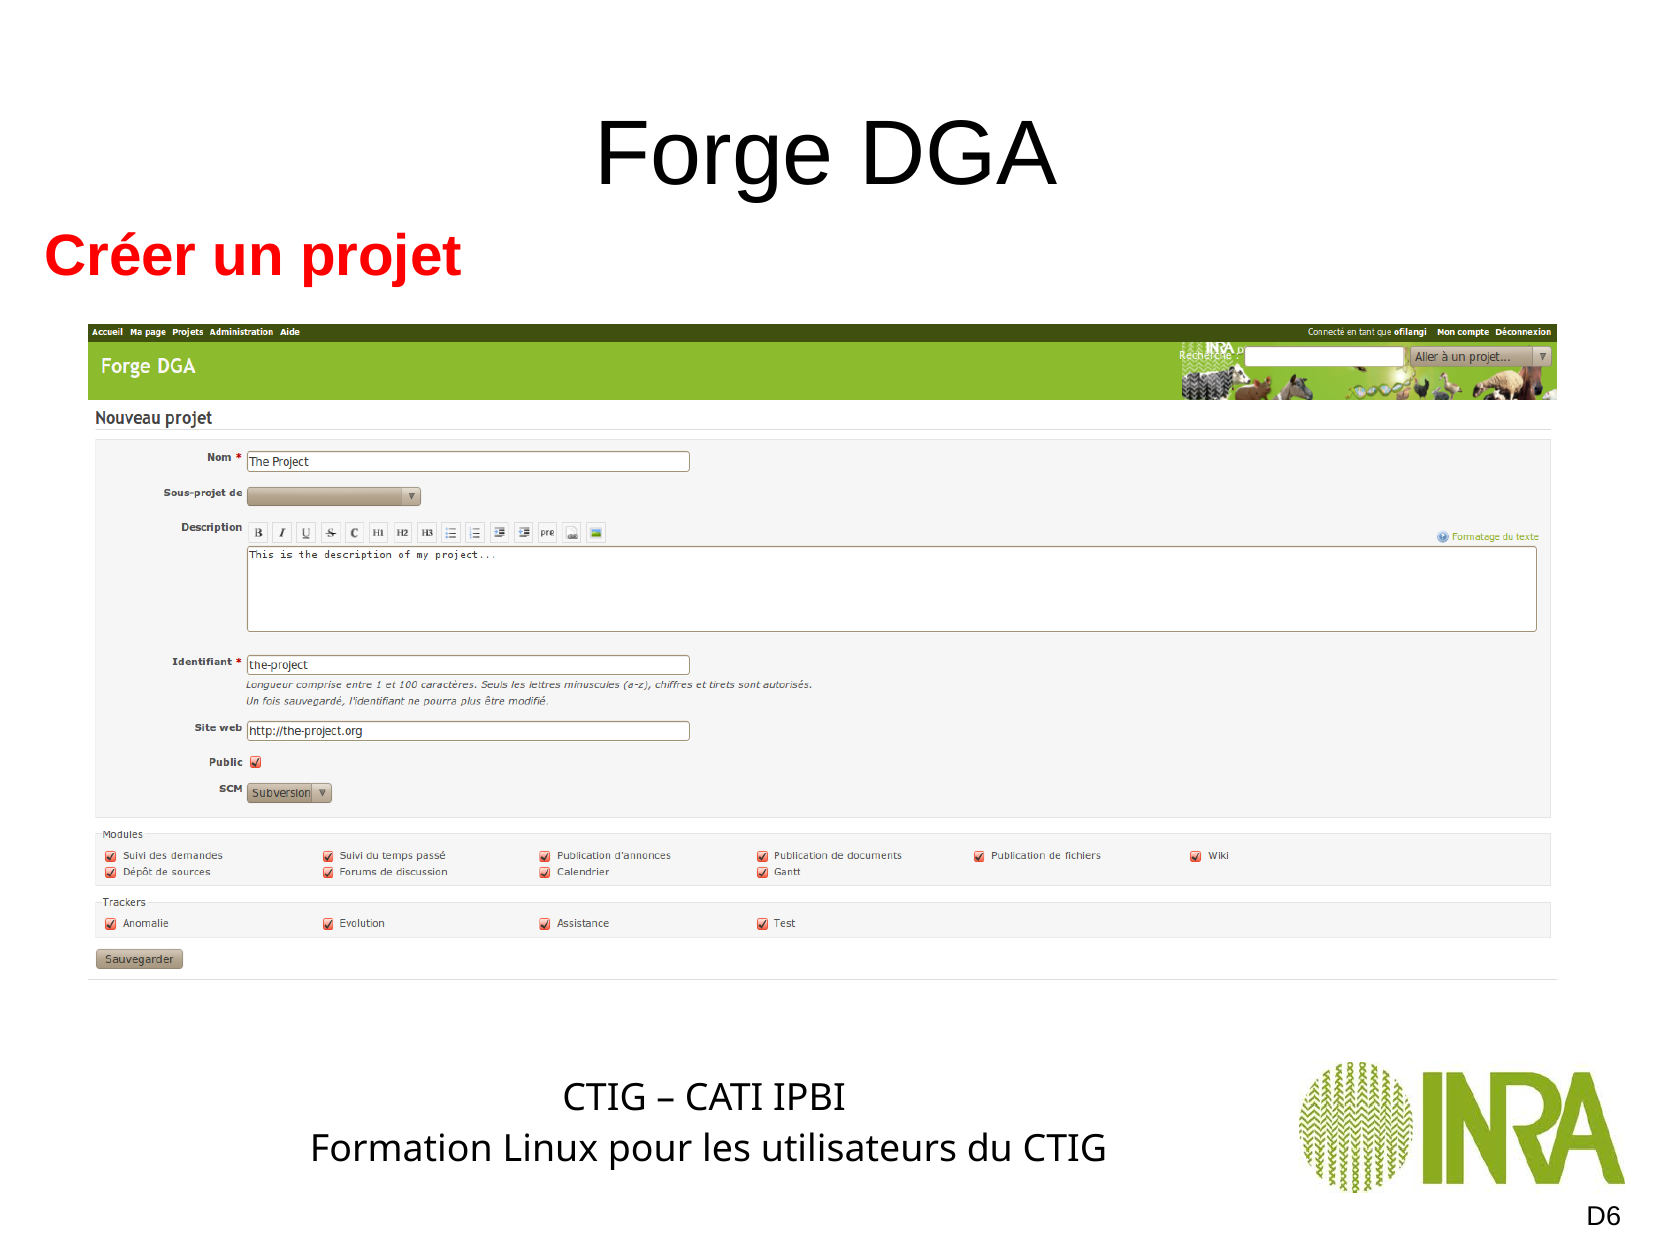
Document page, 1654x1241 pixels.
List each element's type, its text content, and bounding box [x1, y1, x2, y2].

picture [88, 324, 1557, 980]
text_box CTIG – CATI IPBI Formation Linux pour les utilisateurs du CTIG [295, 1062, 1259, 1184]
text_box D<numéro> [1571, 1193, 1654, 1239]
title Forge DGA [82, 49, 1571, 257]
text_box Créer un projet [29, 215, 478, 297]
picture [1299, 1062, 1625, 1193]
